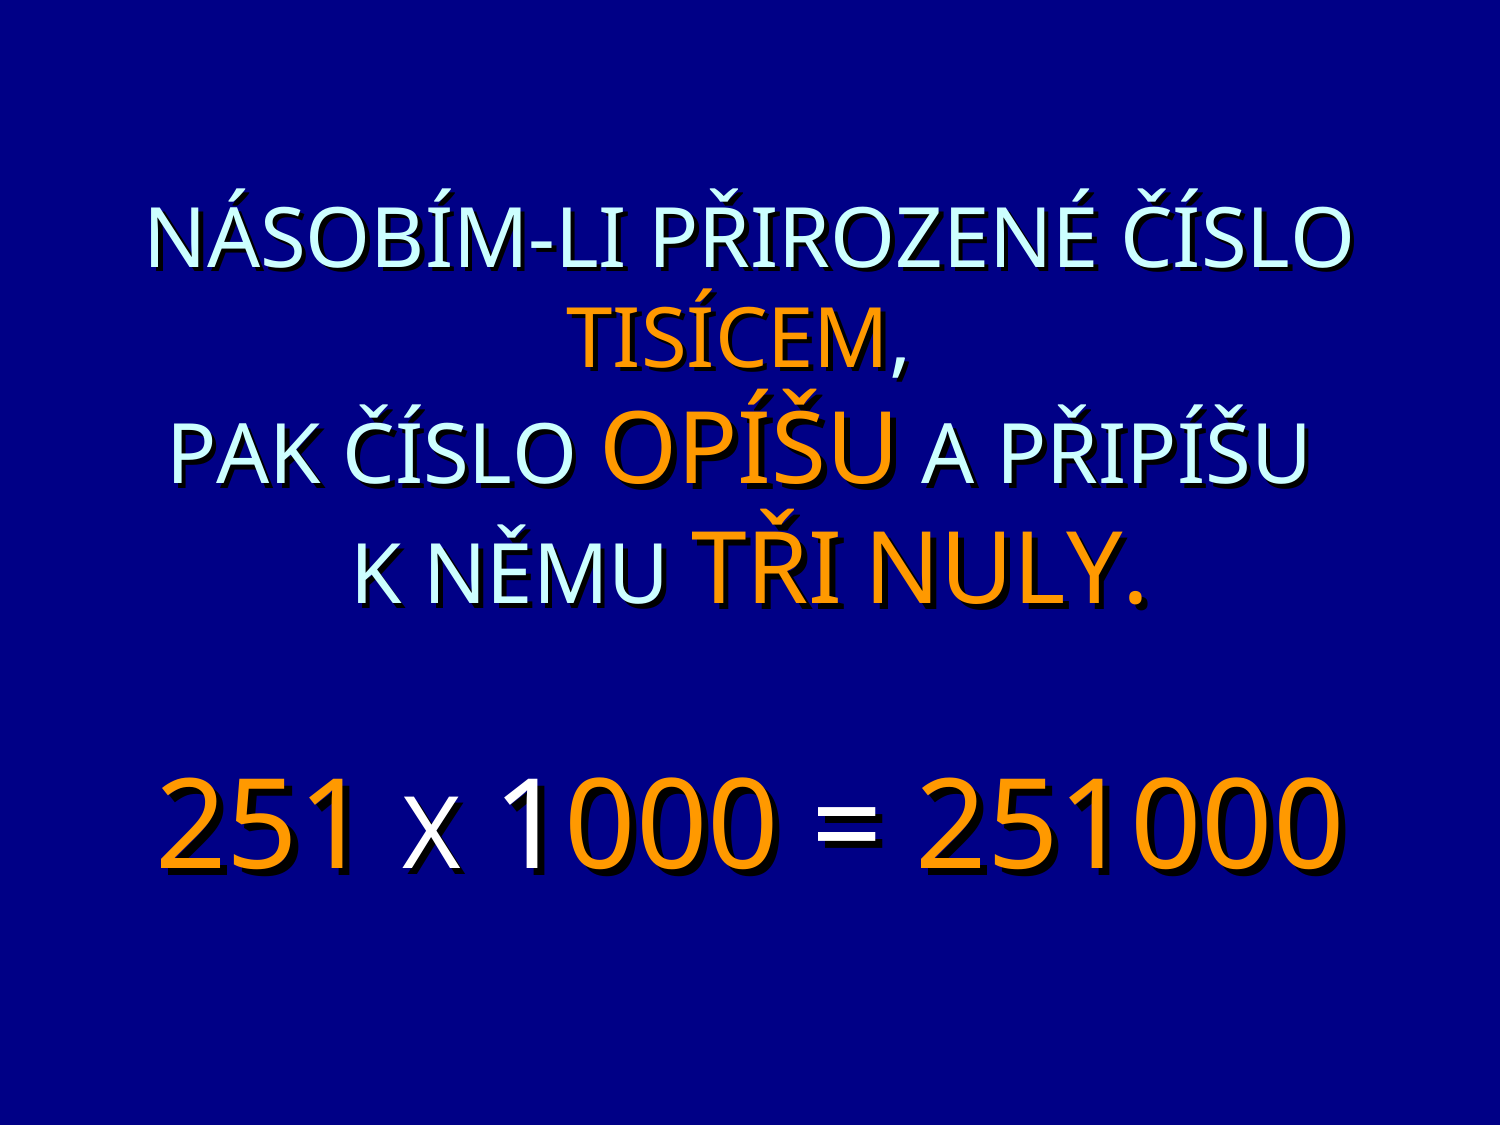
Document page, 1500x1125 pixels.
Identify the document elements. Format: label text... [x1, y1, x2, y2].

title NÁSOBÍM-LI PŘIROZENÉ ČÍSLO TISÍCEM, PAK ČÍSLO OPÍŠU A PŘIPÍŠU K NĚMU TŘI NULY. 251 X 1000 = 251000 [75, 0, 1426, 902]
